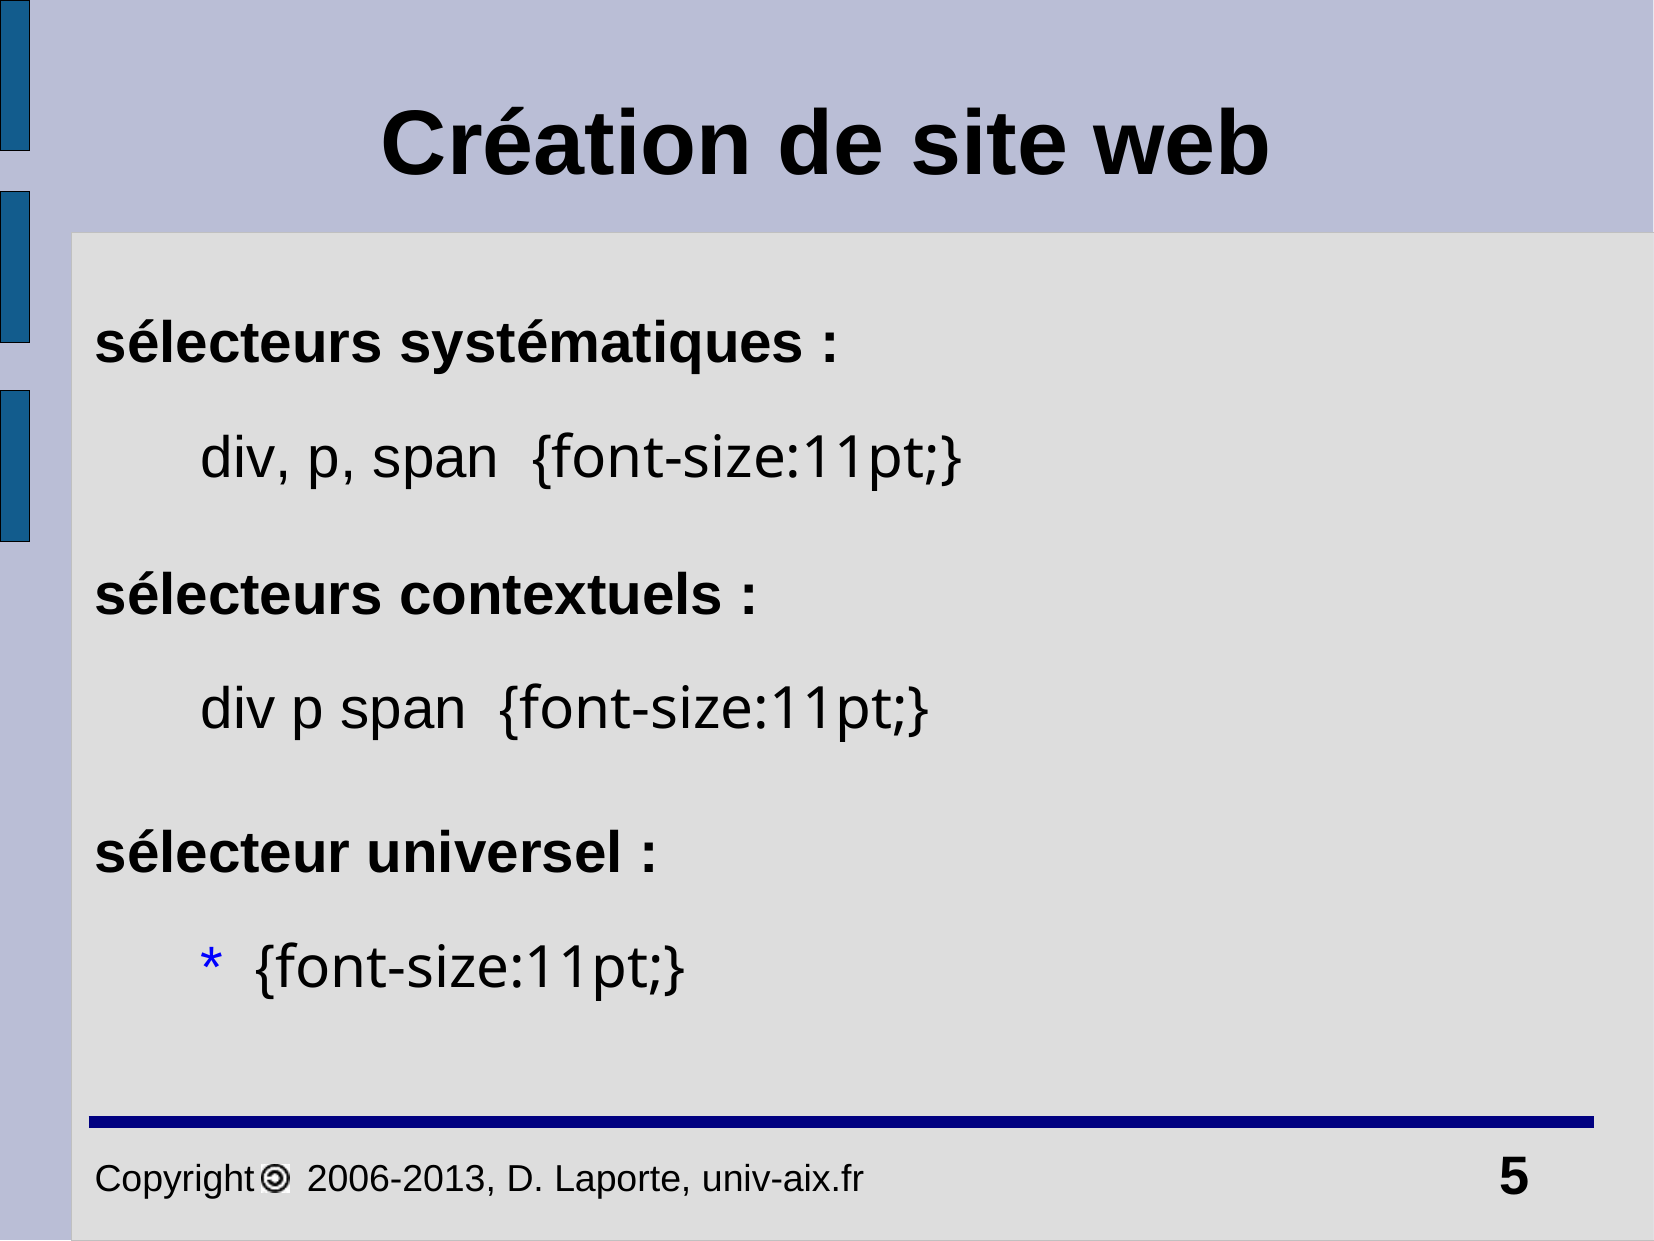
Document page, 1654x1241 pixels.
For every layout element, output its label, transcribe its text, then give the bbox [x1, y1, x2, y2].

text_box sélecteurs systématiques : div, p, span {font-size:11pt;} sélecteurs contextuels : div p span {font-size:11pt;} sélecteur universel : * {font-size:11pt;} [88, 306, 1625, 975]
picture [261, 1164, 290, 1193]
